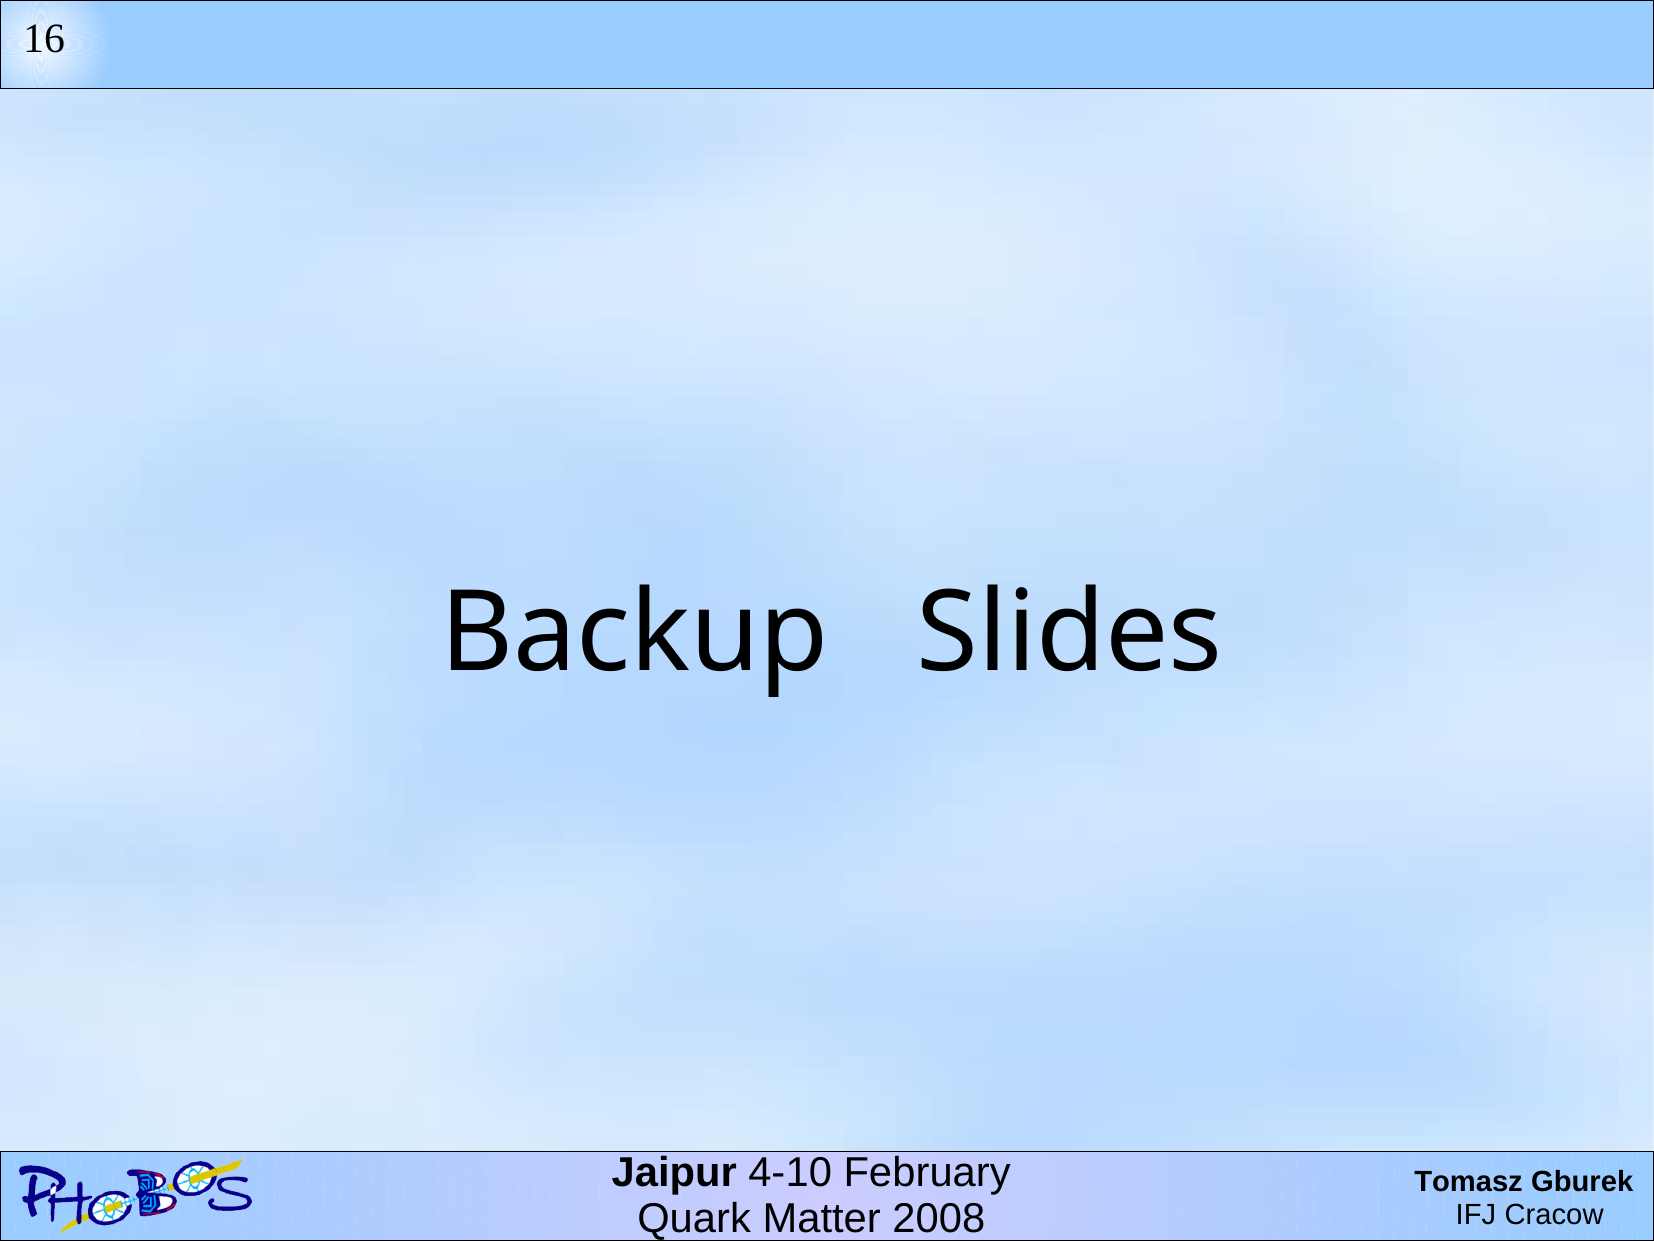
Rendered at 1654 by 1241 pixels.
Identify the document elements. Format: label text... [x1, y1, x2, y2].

picture [0, 89, 1654, 1241]
text_box Backup Slides [425, 543, 1430, 683]
